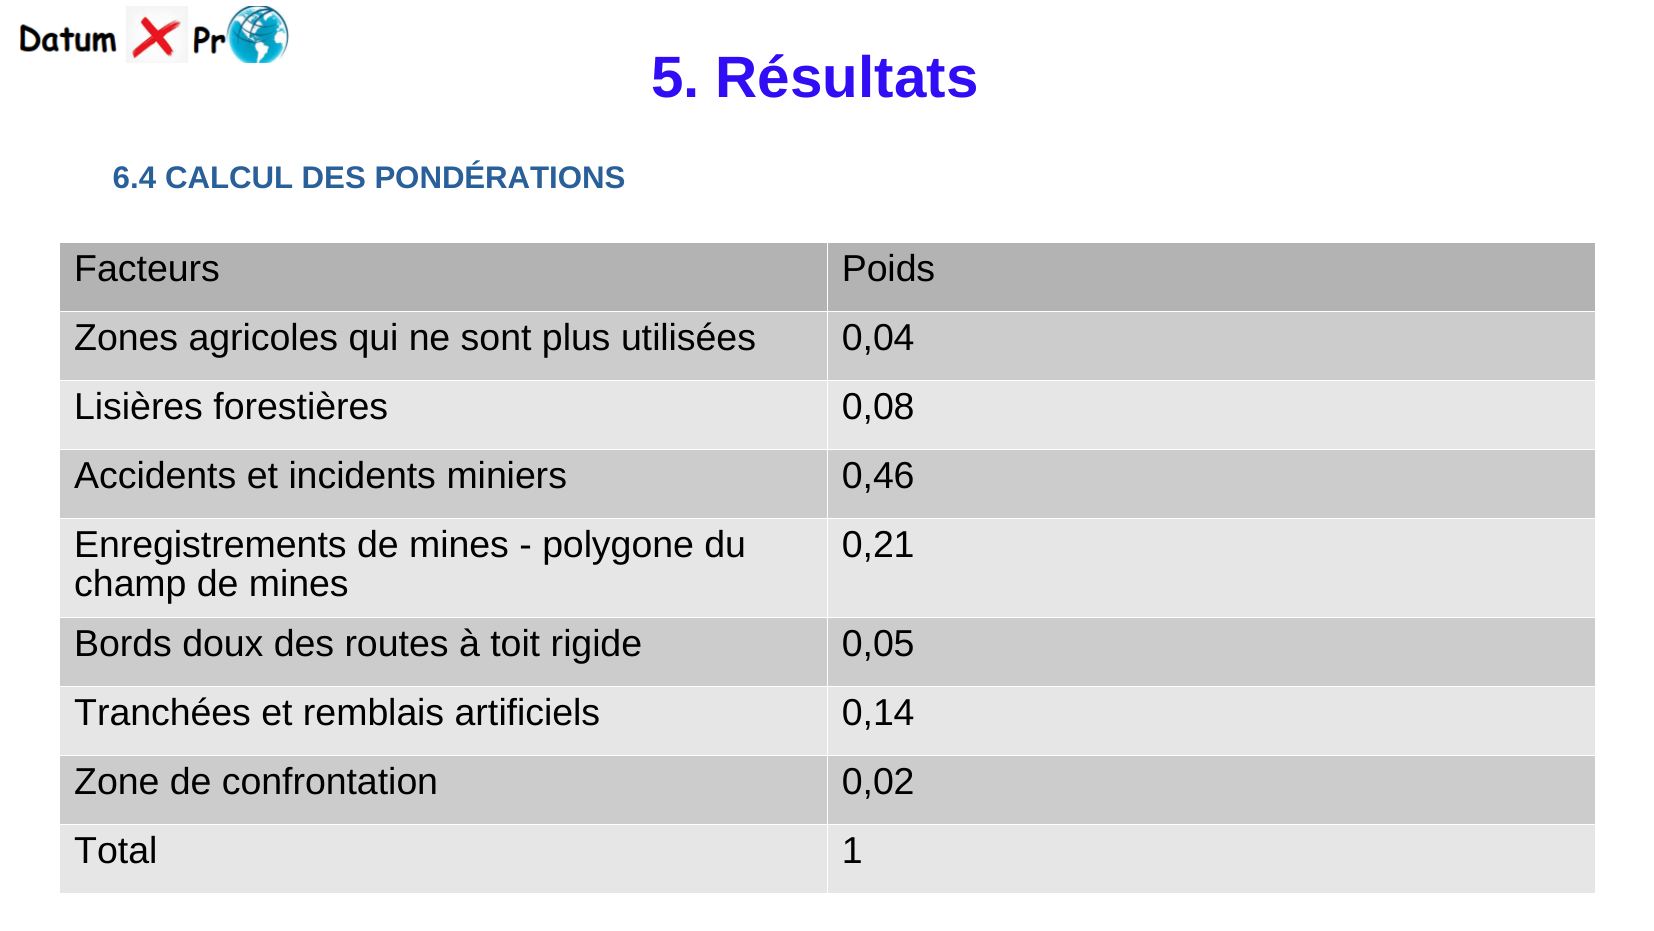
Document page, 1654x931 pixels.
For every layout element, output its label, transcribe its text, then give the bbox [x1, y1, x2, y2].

table_cell 0,08 [828, 381, 1595, 449]
table_cell 0,05 [828, 618, 1595, 686]
table_cell Total [60, 825, 827, 893]
picture [0, 6, 319, 63]
table_cell Tranchées et remblais artificiels [60, 687, 827, 755]
table_cell Accidents et incidents miniers [60, 450, 827, 518]
table_cell 0,02 [828, 756, 1595, 824]
table_cell 0,14 [828, 687, 1595, 755]
table_cell Bords doux des routes à toit rigide [60, 618, 827, 686]
table_cell Lisières forestières [60, 381, 827, 449]
table_cell 0,46 [828, 450, 1595, 518]
table_cell 1 [828, 825, 1595, 893]
title 5. Résultats [165, 41, 1465, 107]
table_cell Zones agricoles qui ne sont plus utilisées [60, 312, 827, 380]
table_cell 0,04 [828, 312, 1595, 380]
table_cell 0,21 [828, 519, 1595, 617]
table_header Poids [828, 243, 1595, 311]
table_cell Enregistrements de mines - polygone du champ de mines [60, 519, 827, 617]
table_header Facteurs [60, 243, 827, 311]
text_box 6.4 CALCUL DES PONDÉRATIONS [74, 160, 945, 213]
table_cell Zone de confrontation [60, 756, 827, 824]
